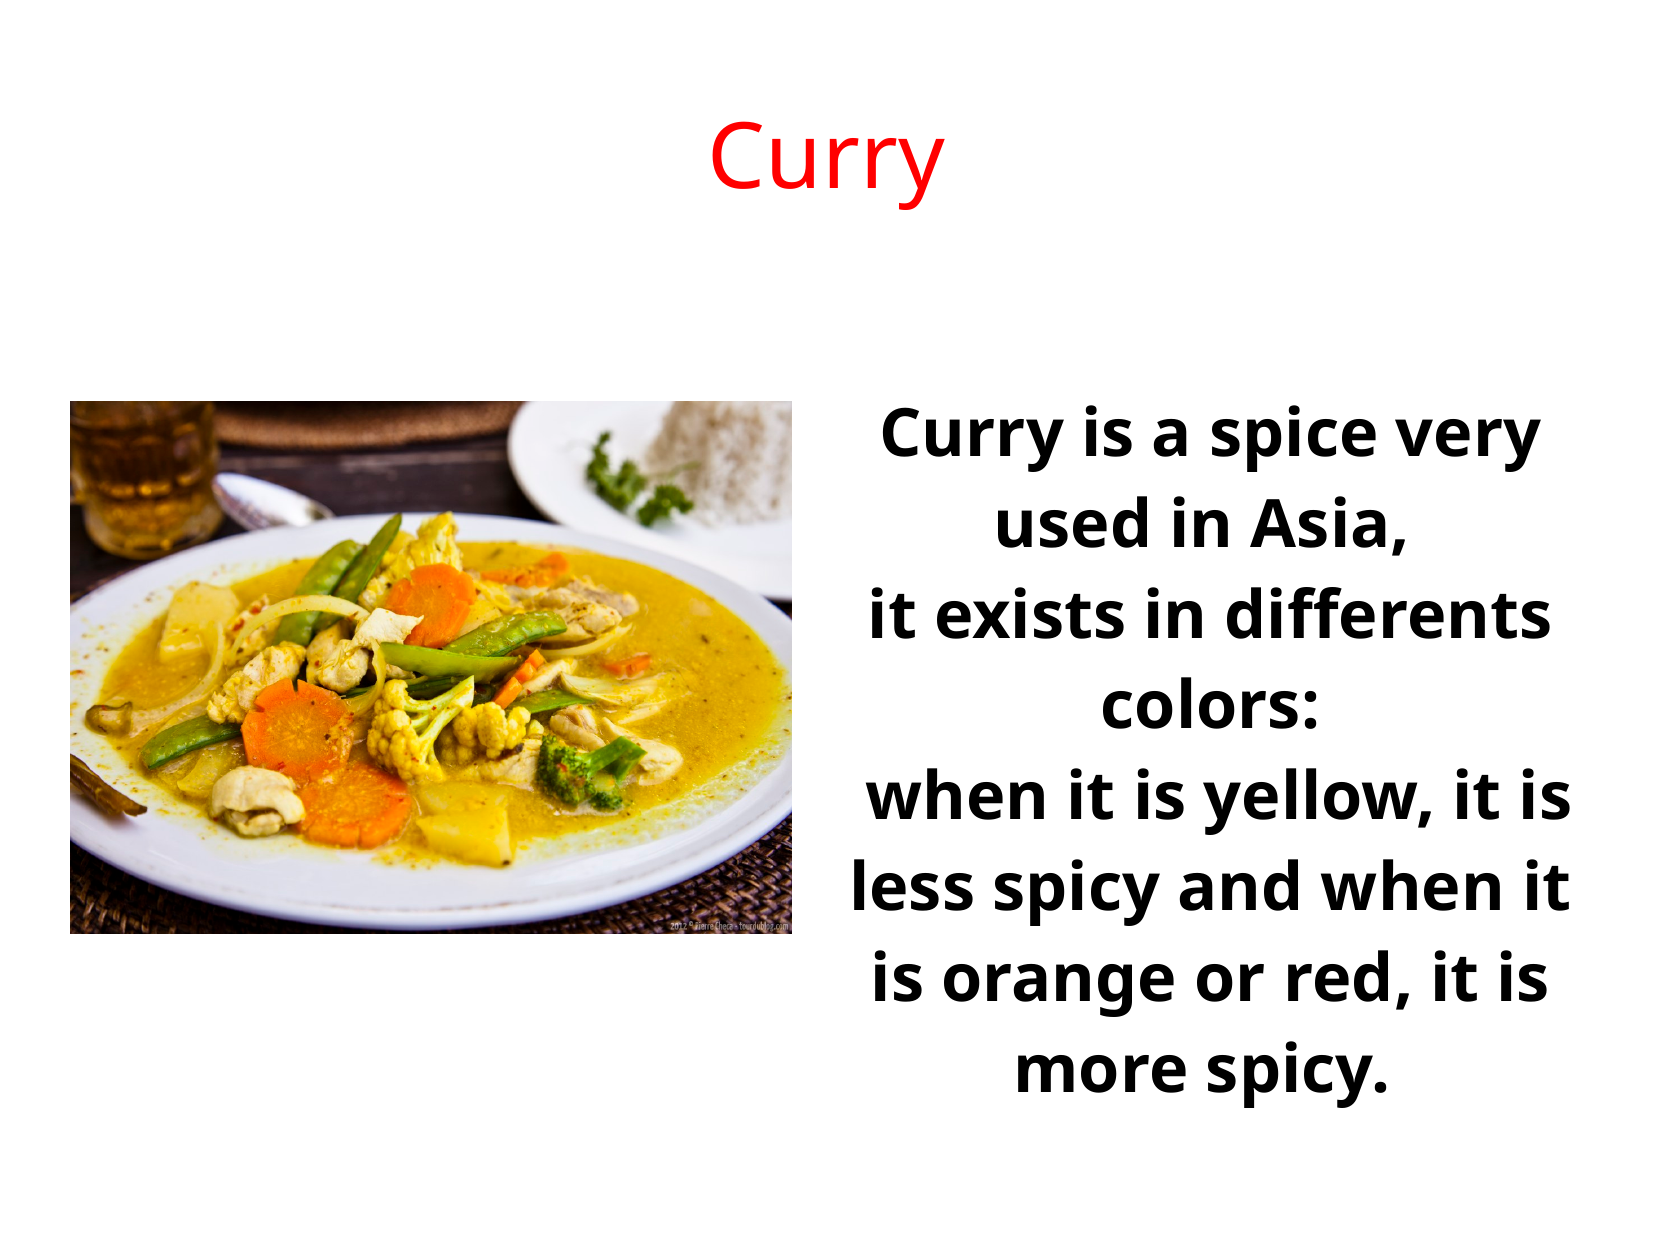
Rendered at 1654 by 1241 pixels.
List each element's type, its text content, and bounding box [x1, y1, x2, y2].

text_box Curry is a spice very used in Asia, it exists in differents colors: when it is yellow, it is less spicy and when it is orange or red, it is more spicy. [803, 377, 1619, 1017]
picture [70, 401, 792, 934]
title Curry [82, 49, 1571, 257]
